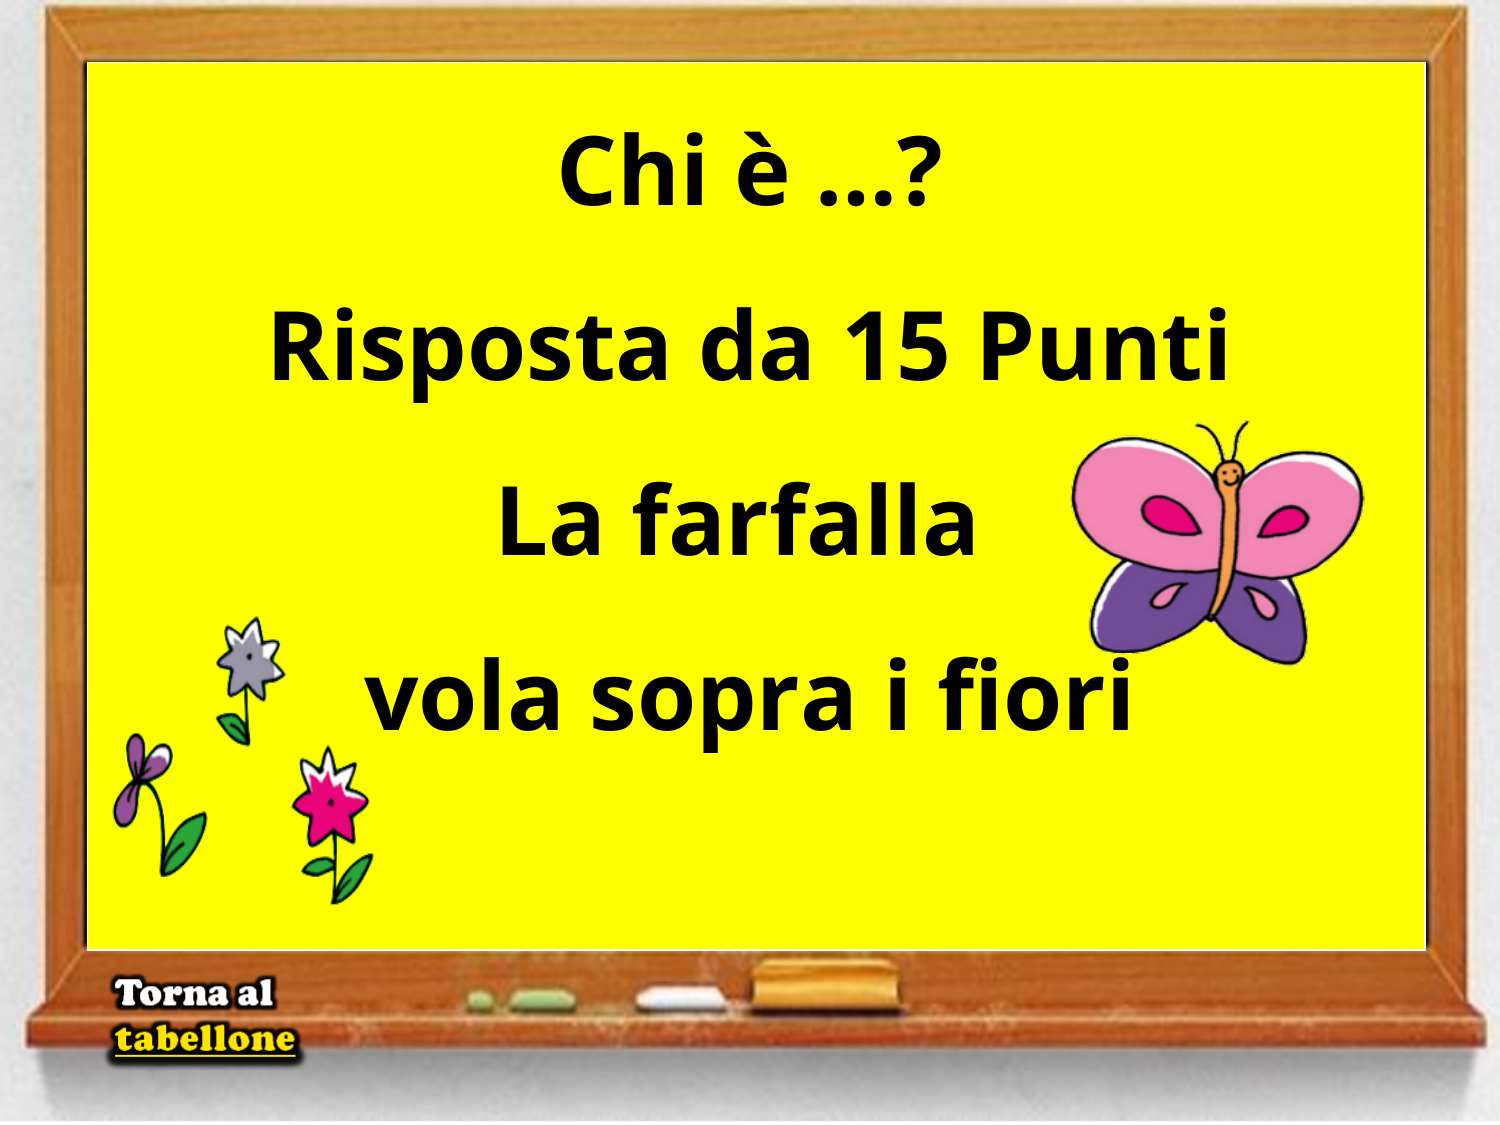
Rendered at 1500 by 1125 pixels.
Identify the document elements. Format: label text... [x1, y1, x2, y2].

picture [0, 0, 1500, 1125]
text_box [87, 62, 1426, 950]
text_box Chi è …? Risposta da 15 Punti La farfalla vola sopra i fiori [87, 102, 1413, 758]
